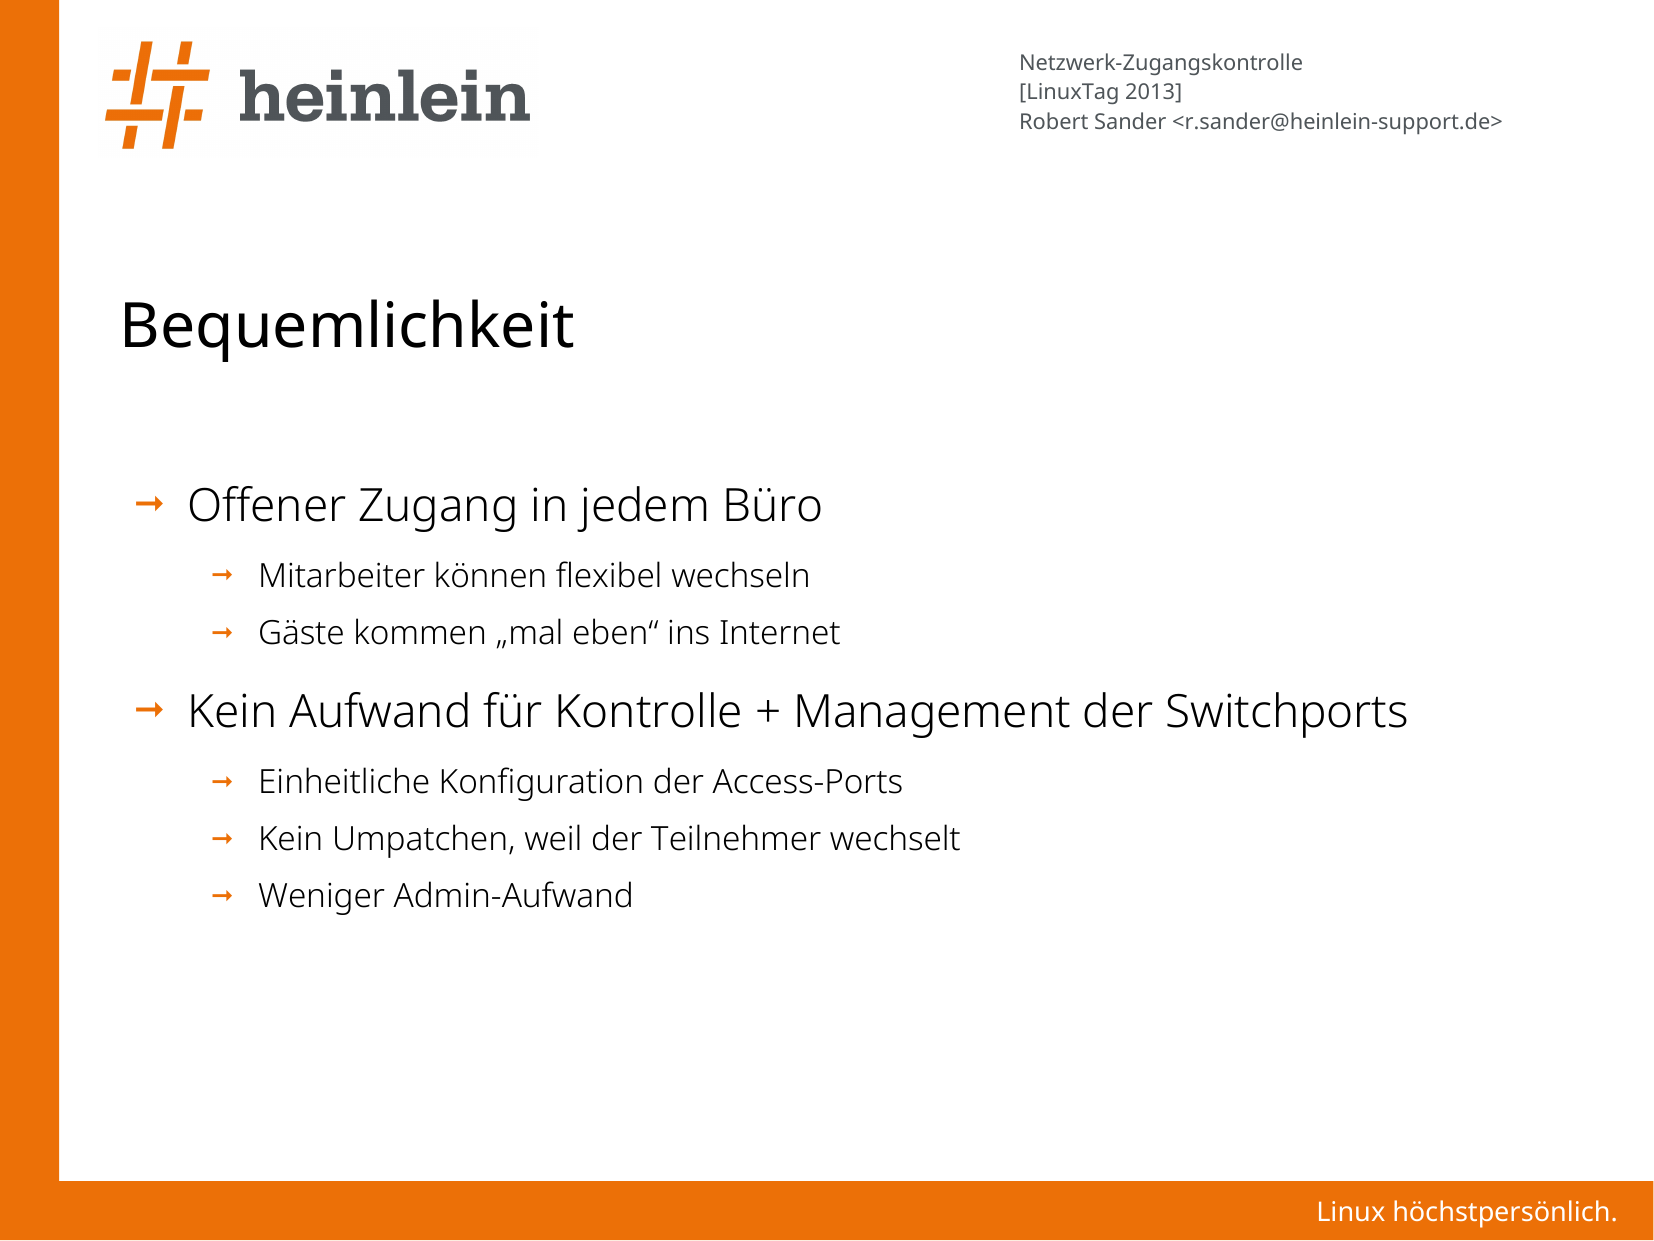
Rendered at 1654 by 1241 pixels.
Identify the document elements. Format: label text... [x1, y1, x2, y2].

picture [98, 27, 539, 158]
list Offener Zugang in jedem Büro Mitarbeiter können flexibel wechseln Gäste kommen „mal eben“ ins Internet Kein Aufwand für Kontrolle + Management der Switchports Einheitliche Konfiguration der Access-Ports Kein Umpatchen, weil der Teilnehmer wechselt Weniger Admin-Aufwand [116, 471, 1570, 1177]
title Bequemlichkeit [119, 248, 1538, 367]
